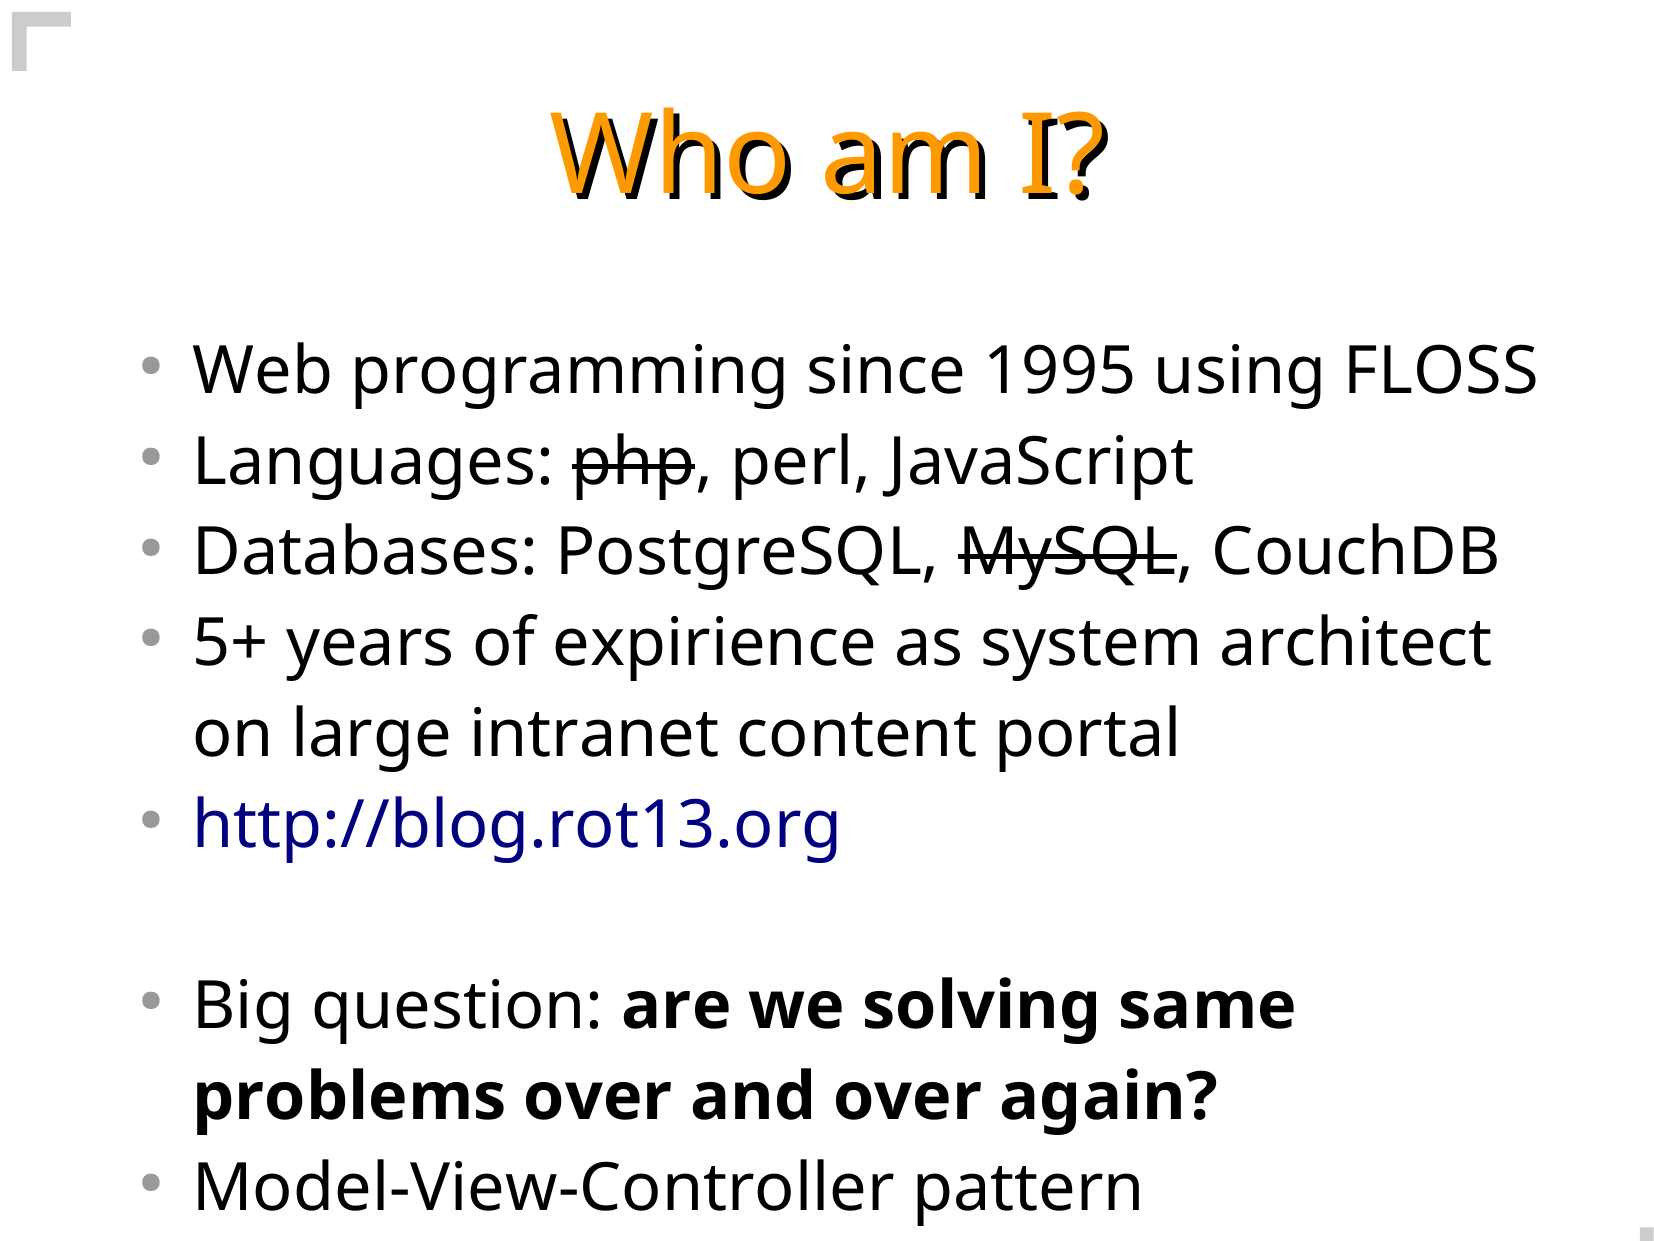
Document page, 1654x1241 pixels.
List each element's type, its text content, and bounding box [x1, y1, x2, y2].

list Web programming since 1995 using FLOSS Languages: php, perl, JavaScript Databases: PostgreSQL, MySQL, CouchDB 5+ years of expirience as system architect on large intranet content portal http://blog.rot13.org Big question: are we solving same problems over and over again? Model-View-Controller pattern [121, 322, 1561, 1132]
title Who am I? [121, 46, 1534, 254]
